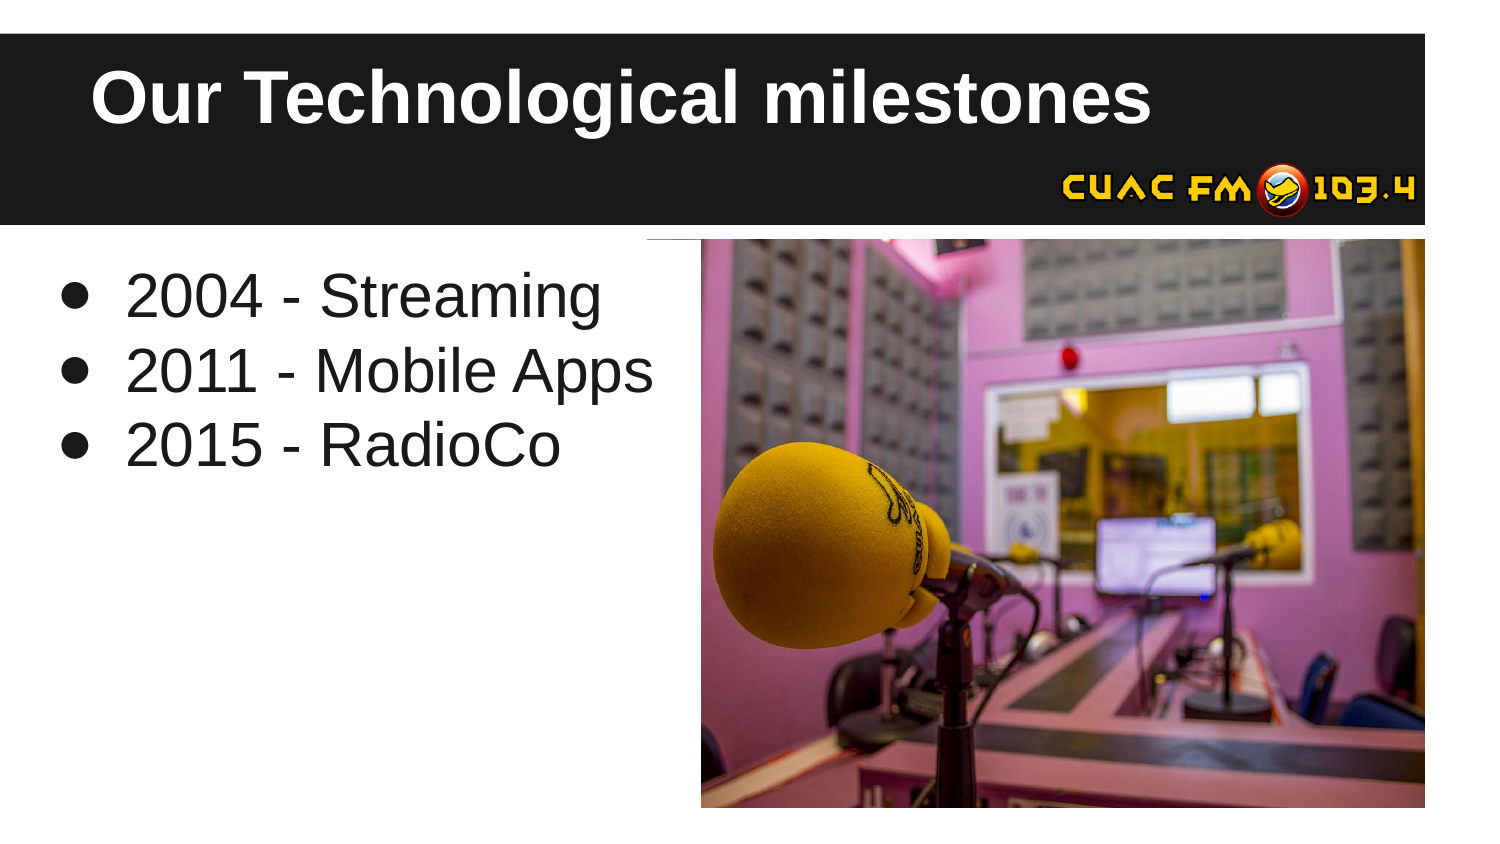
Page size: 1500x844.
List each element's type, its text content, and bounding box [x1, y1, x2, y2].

picture [701, 239, 1425, 808]
picture [1054, 158, 1425, 221]
list 2004 - Streaming 2011 - Mobile Apps 2015 - RadioCo [35, 239, 701, 808]
title Our Technological milestones [75, 33, 1425, 221]
